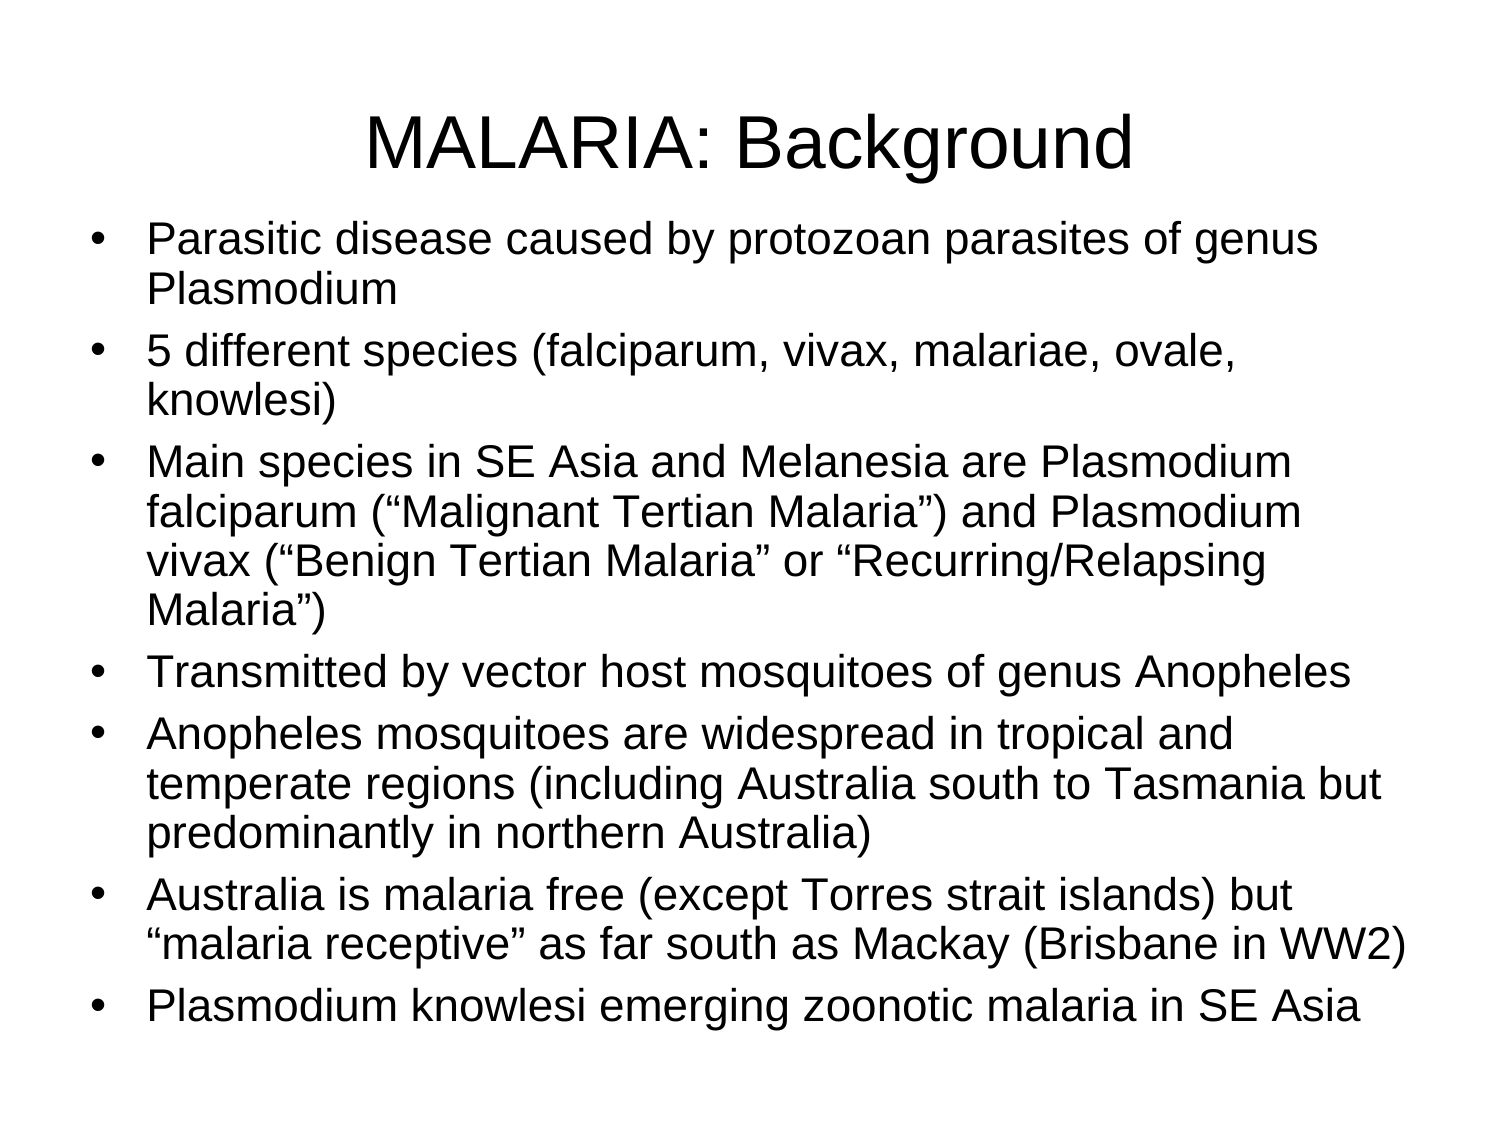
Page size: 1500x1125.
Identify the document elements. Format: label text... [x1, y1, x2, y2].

title MALARIA: Background [75, 45, 1426, 207]
list Parasitic disease caused by protozoan parasites of genus Plasmodium 5 different species (falciparum, vivax, malariae, ovale, knowlesi) Main species in SE Asia and Melanesia are Plasmodium falciparum (“Malignant Tertian Malaria”) and Plasmodium vivax (“Benign Tertian Malaria” or “Recurring/Relapsing Malaria”) Transmitted by vector host mosquitoes of genus Anopheles Anopheles mosquitoes are widespread in tropical and temperate regions (including Australia south to Tasmania but predominantly in northern Australia) Australia is malaria free (except Torres strait islands) but “malaria receptive” as far south as Mackay (Brisbane in WW2) Plasmodium knowlesi emerging zoonotic malaria in SE Asia [75, 207, 1426, 1059]
